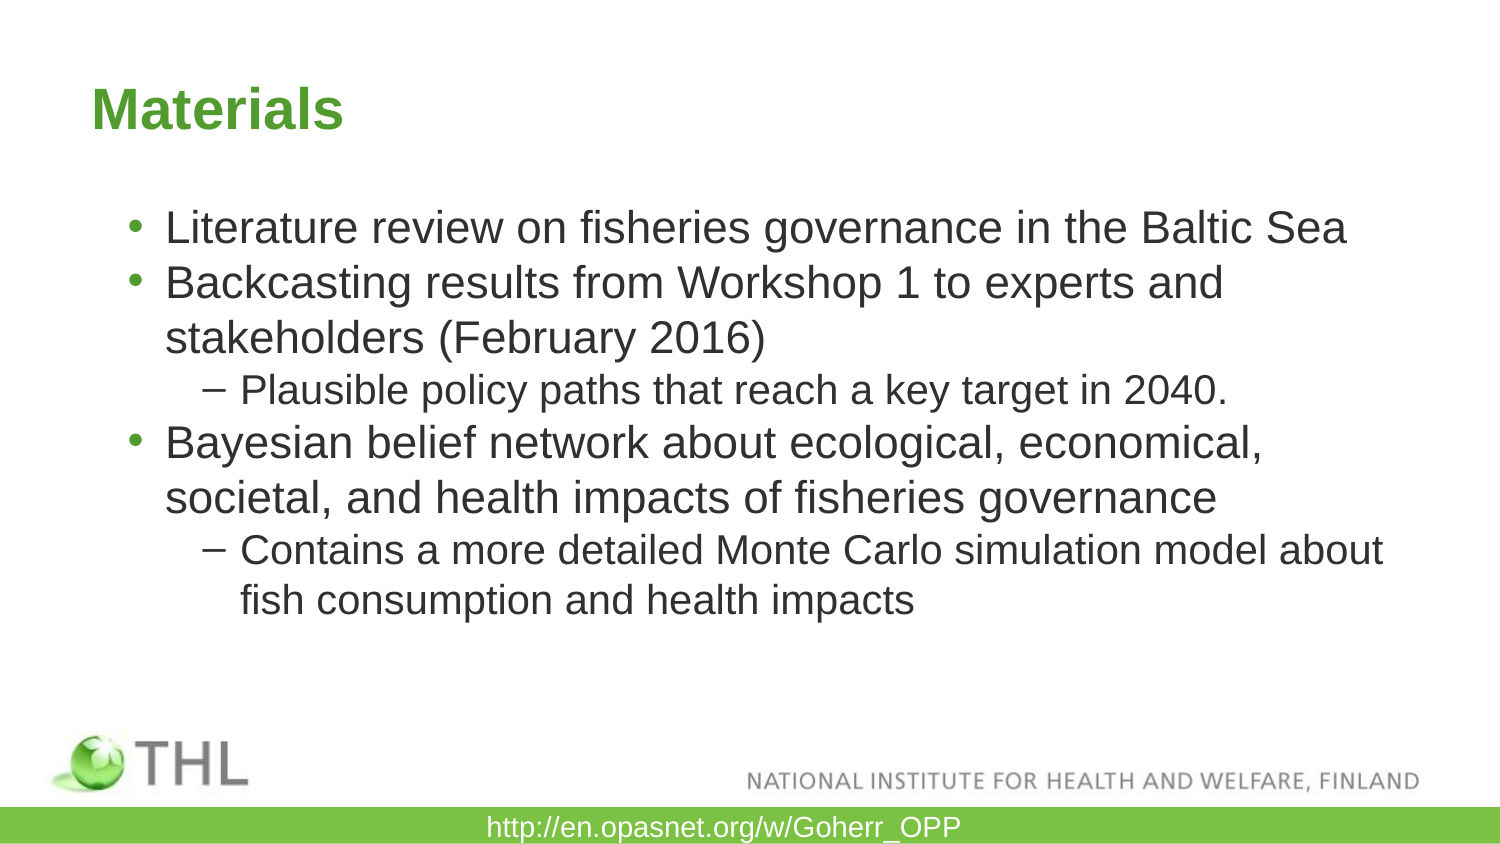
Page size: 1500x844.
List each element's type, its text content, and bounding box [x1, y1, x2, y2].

title Materials [76, 32, 1424, 156]
list Literature review on fisheries governance in the Baltic Sea Backcasting results from Workshop 1 to experts and stakeholders (February 2016) Plausible policy paths that reach a key target in 2040. Bayesian belief network about ecological, economical, societal, and health impacts of fisheries governance Contains a more detailed Monte Carlo simulation model about fish consumption and health impacts [75, 182, 1424, 724]
picture [24, 719, 275, 803]
picture [715, 763, 1465, 801]
